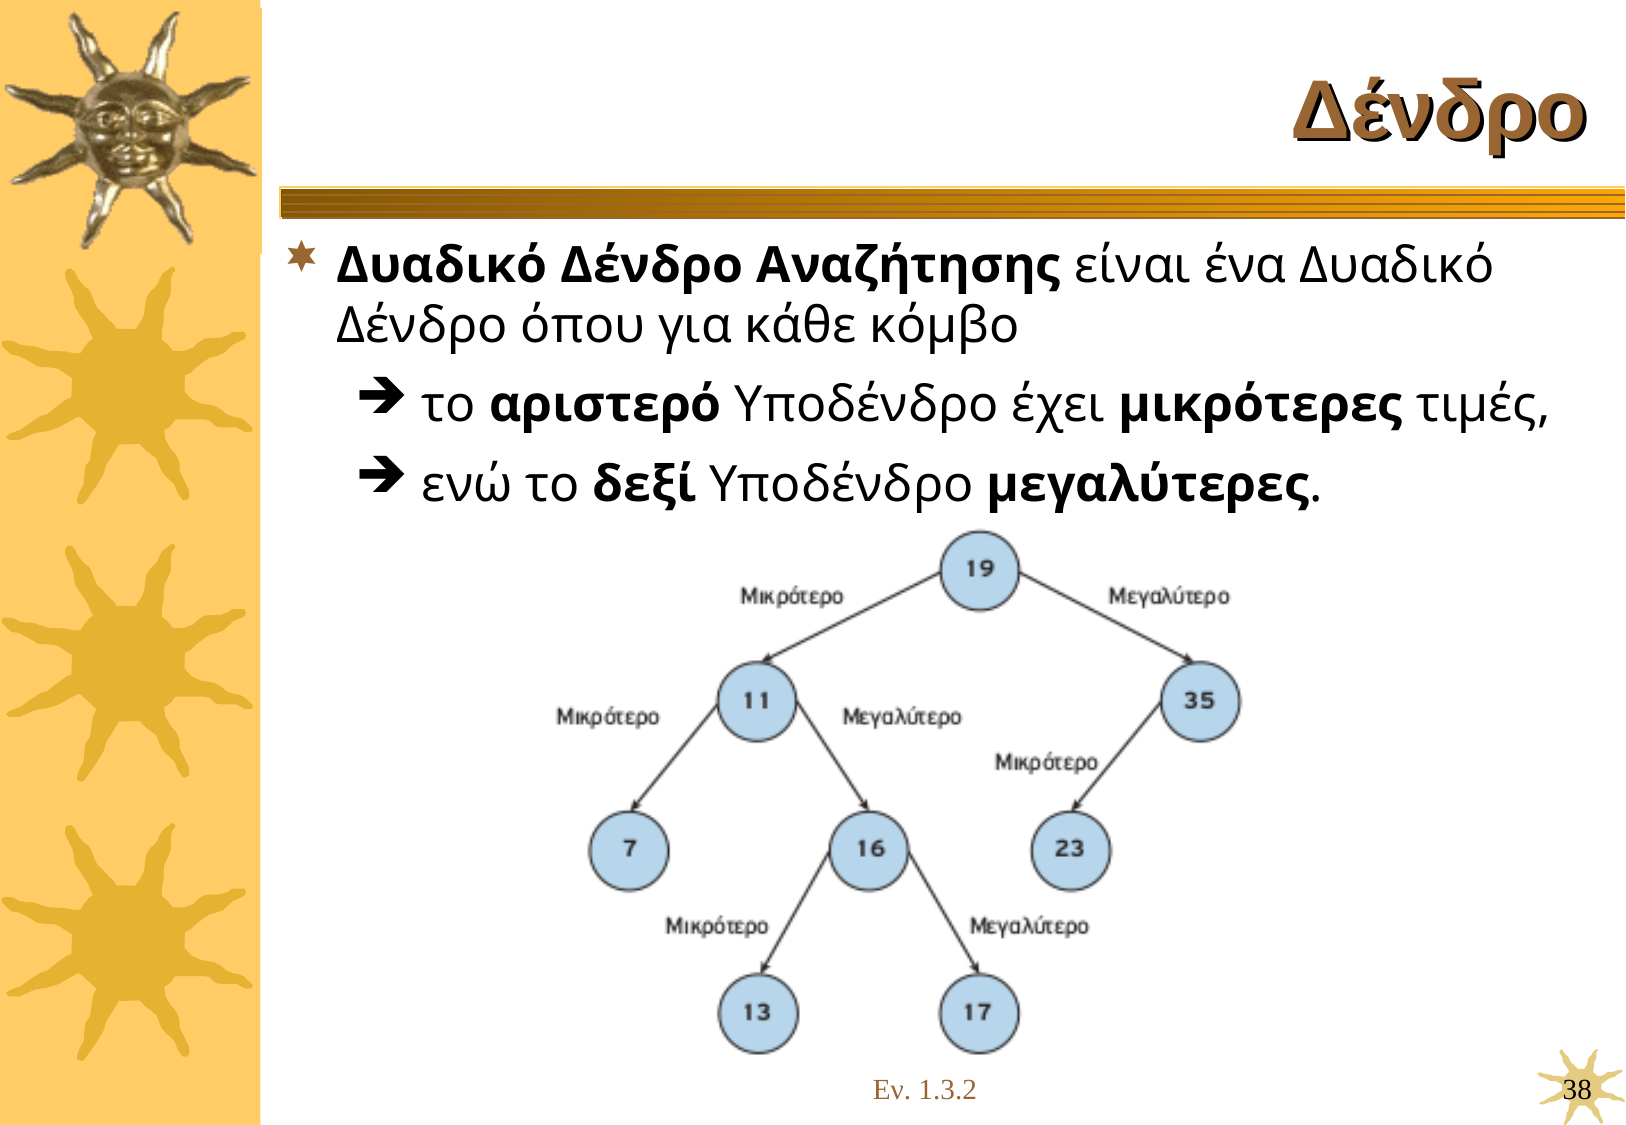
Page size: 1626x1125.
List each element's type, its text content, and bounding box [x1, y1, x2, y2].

text_box Δυαδικό Δένδρο Αναζήτησης είναι ένα Δυαδικό Δένδρο όπου για κάθε κόμβο το αριστερό Υποδένδρο έχει μικρότερες τιμές, ενώ το δεξί Υποδένδρο μεγαλύτερες. [265, 224, 1625, 567]
text_box Δένδρο [0, 0, 1625, 163]
picture [1, 163, 262, 254]
picture [543, 518, 1252, 1064]
